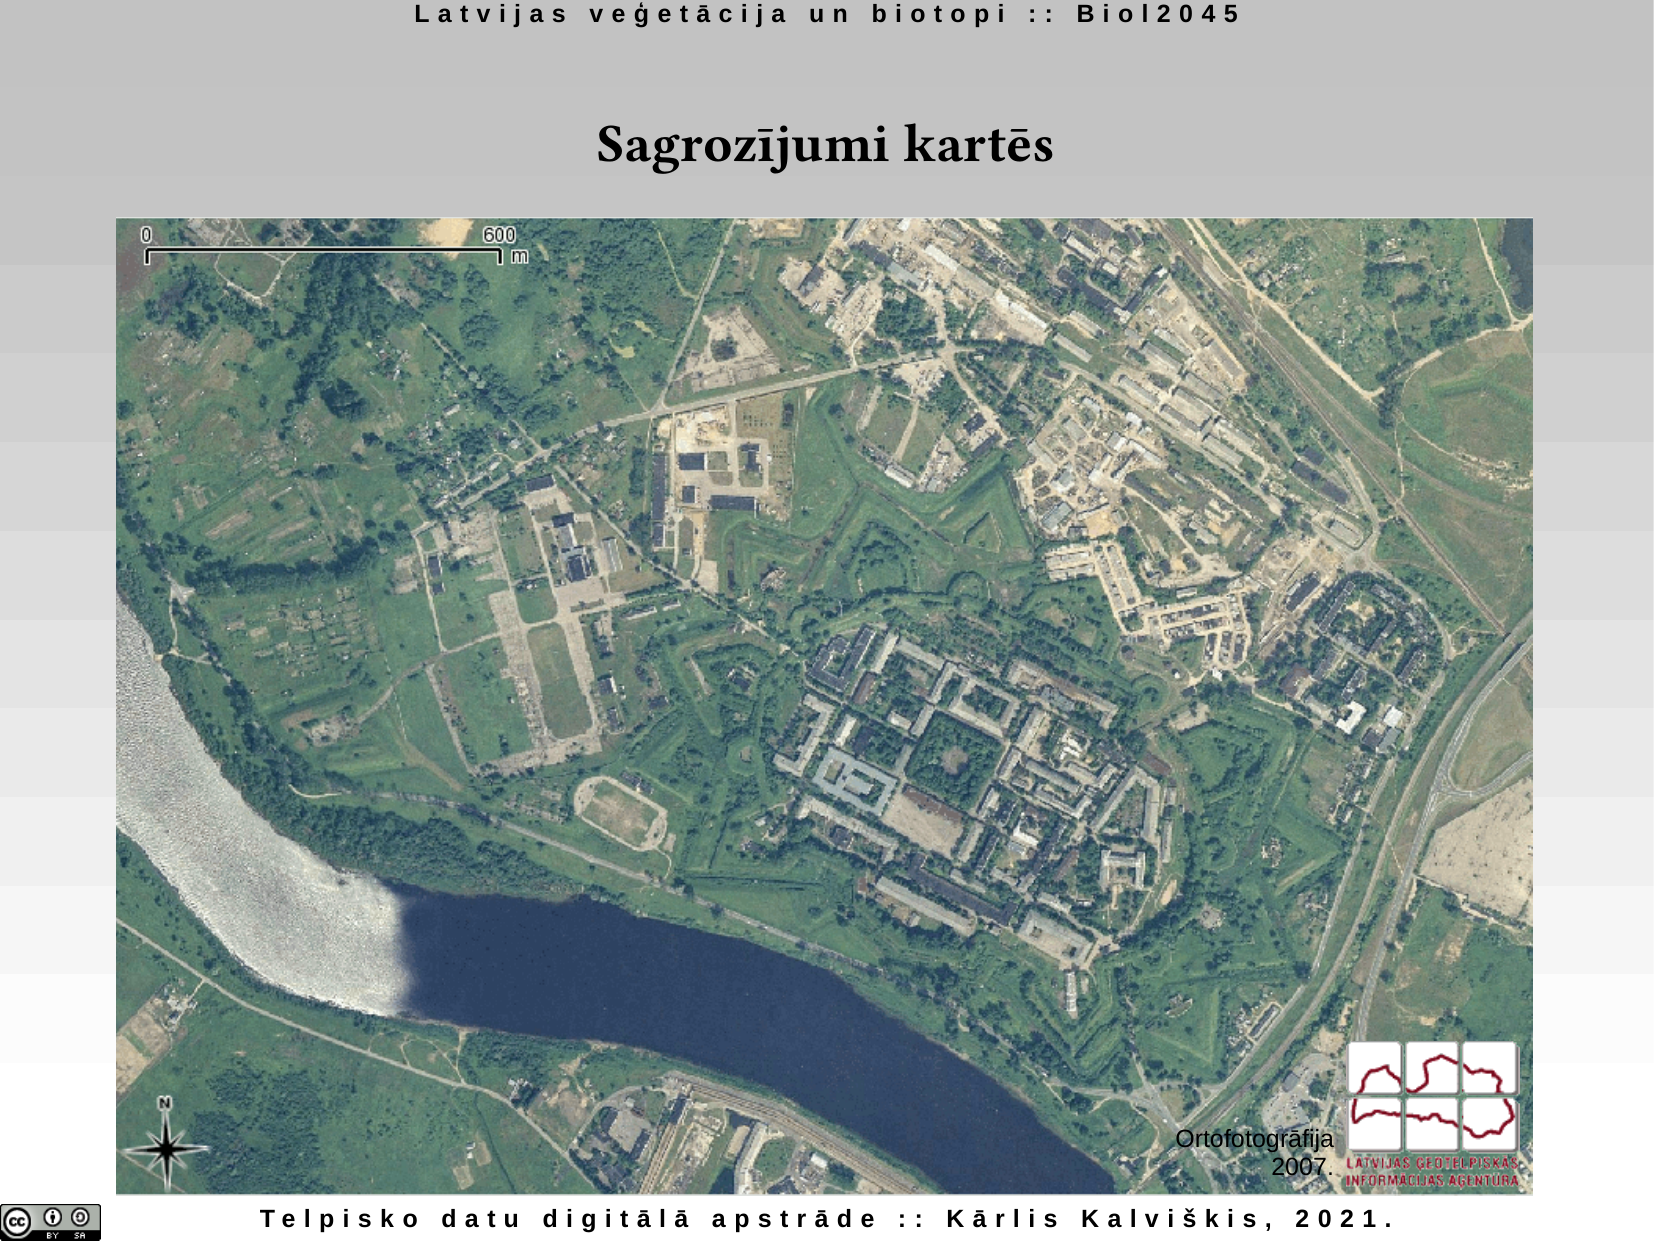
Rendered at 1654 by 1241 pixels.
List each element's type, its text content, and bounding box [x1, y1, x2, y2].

picture [0, 217, 1654, 1241]
text_box Ortofotogrāfija 2007. [1174, 1124, 1335, 1181]
title Sagrozījumi kartēs [0, 1, 1654, 287]
